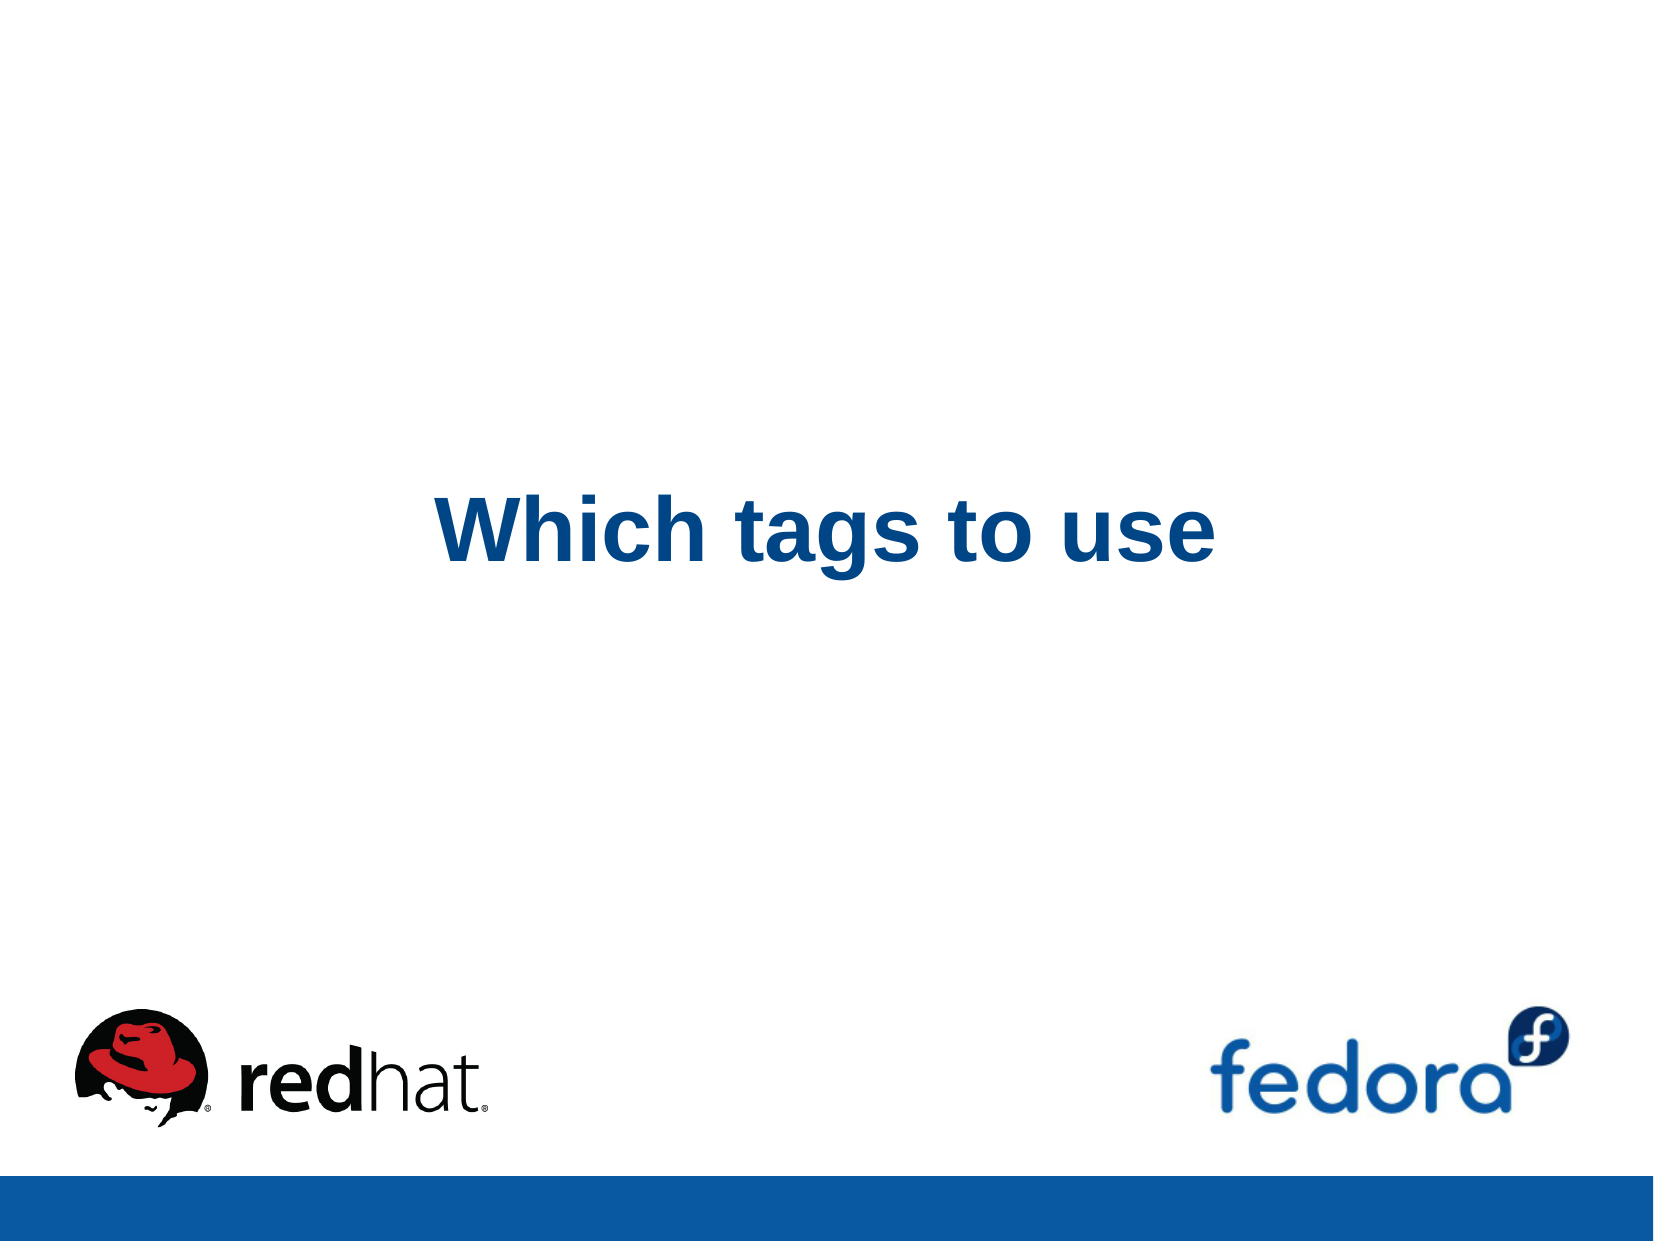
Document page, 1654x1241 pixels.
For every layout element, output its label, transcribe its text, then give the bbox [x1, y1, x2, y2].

picture [1200, 997, 1576, 1125]
subtitle Which tags to use [82, 56, 1571, 1102]
picture [0, 1176, 1654, 1241]
picture [75, 1009, 488, 1142]
